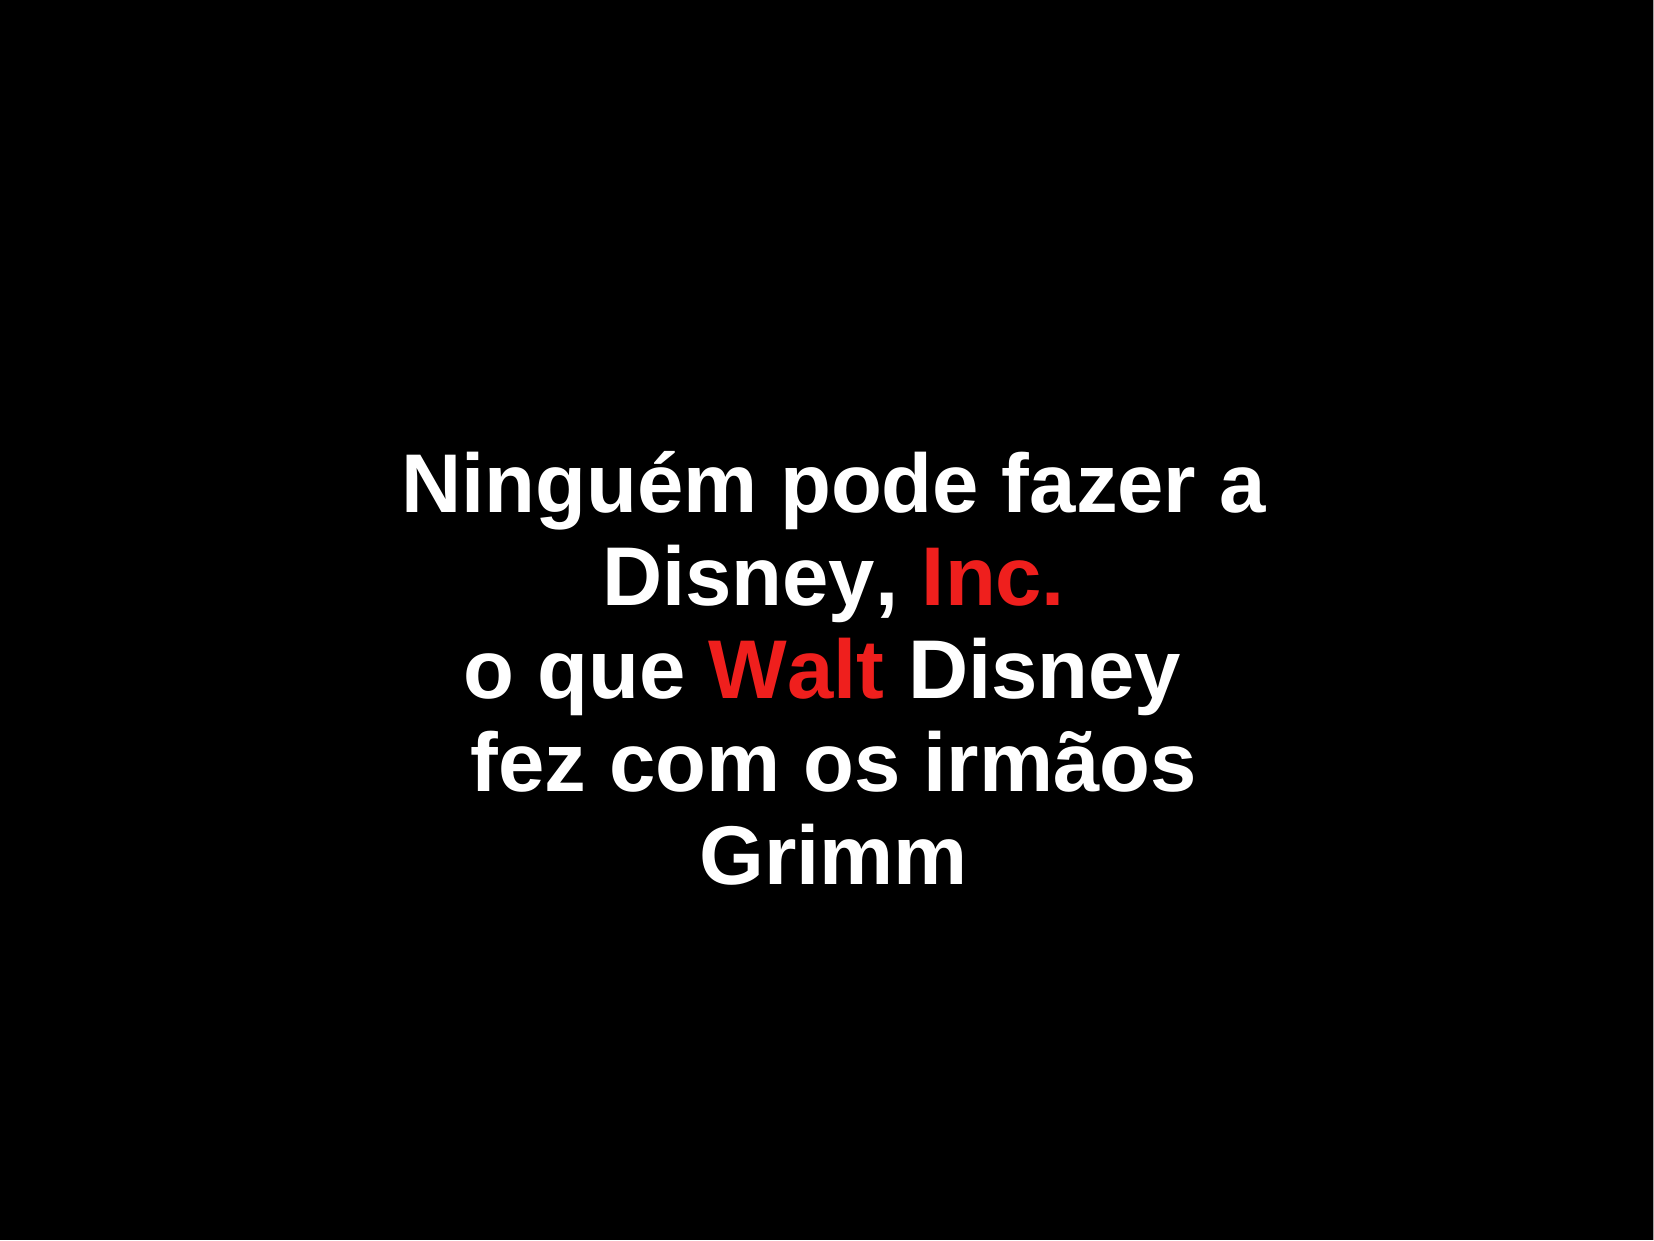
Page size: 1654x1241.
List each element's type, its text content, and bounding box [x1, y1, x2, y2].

text_box Ninguém pode fazer a Disney, Inc. o que Walt Disney fez com os irmãos Grimm [366, 437, 1302, 903]
